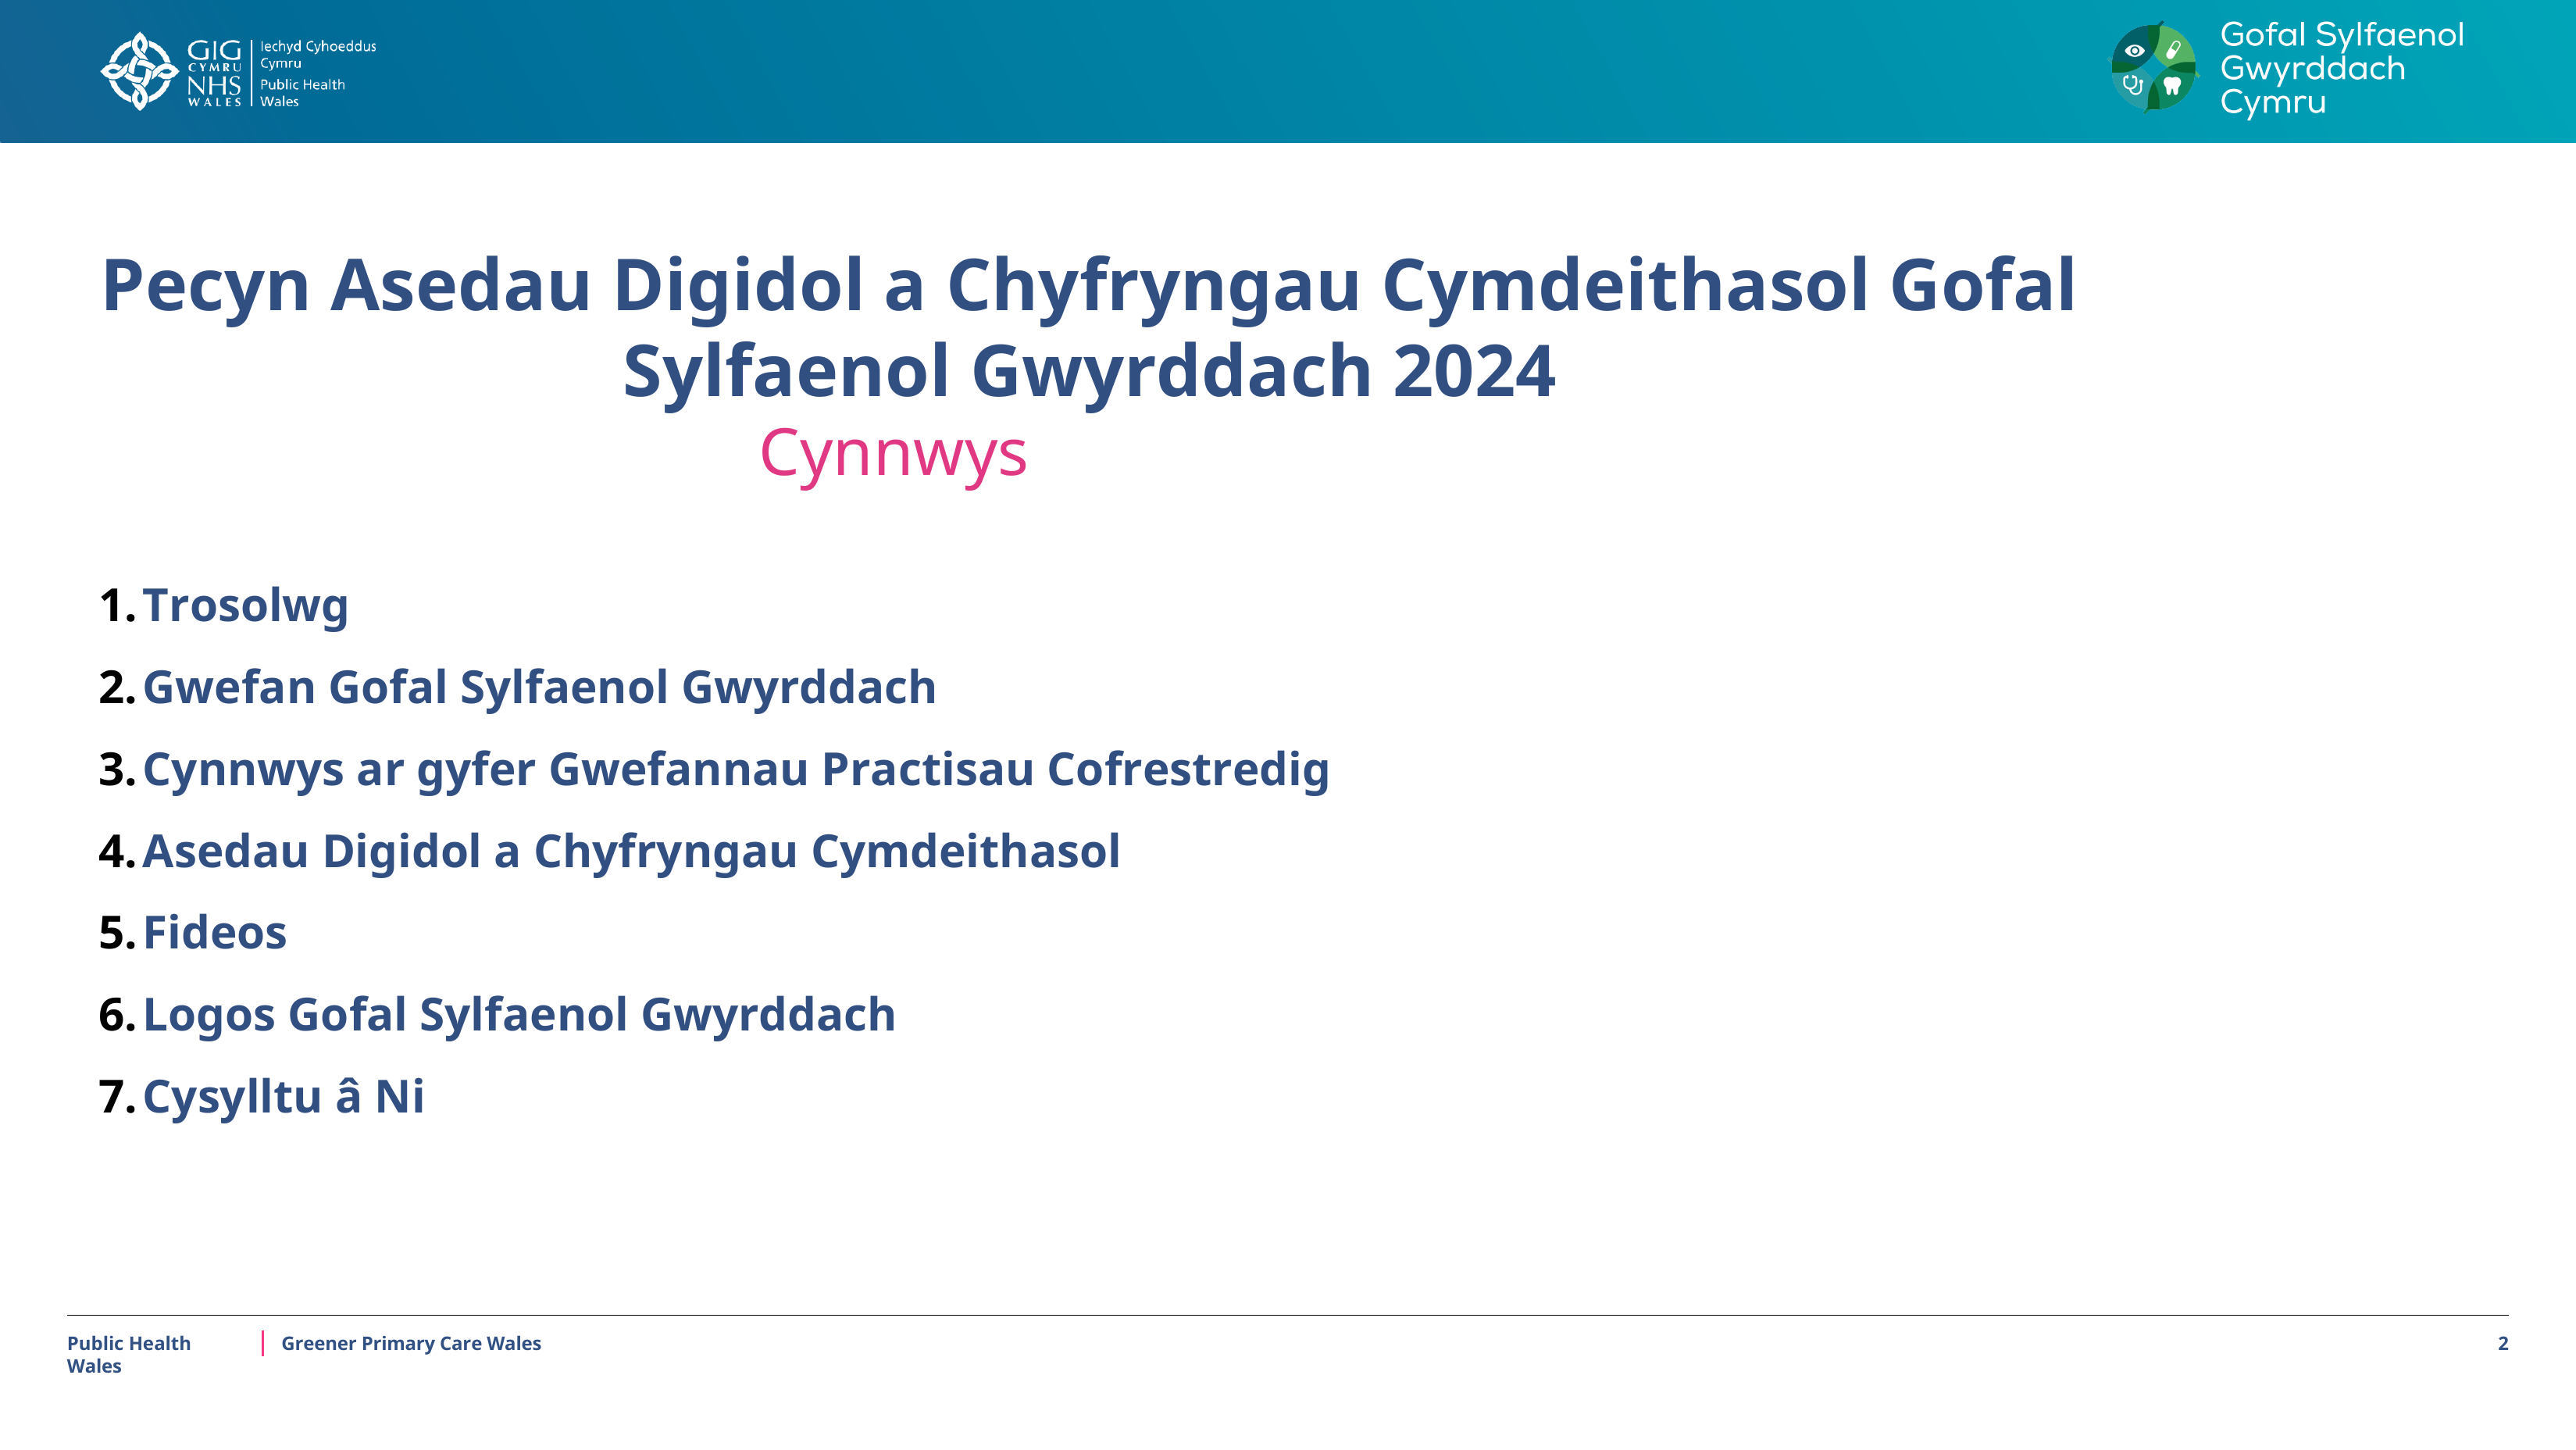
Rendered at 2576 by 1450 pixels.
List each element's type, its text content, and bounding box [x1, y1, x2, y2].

title Pecyn Asedau Digidol a Chyfryngau Cymdeithasol Gofal Sylfaenol Gwyrddach 2024 Cynnwys [98, 237, 2235, 491]
list Trosolwg Gwefan Gofal Sylfaenol Gwyrddach Cynnwys ar gyfer Gwefannau Practisau Cofrestredig Asedau Digidol a Chyfryngau Cymdeithasol Fideos Logos Gofal Sylfaenol Gwyrddach Cysylltu â Ni [98, 547, 1397, 1184]
text_box [2493, 1331, 2516, 1356]
text_box Public Health Wales [65, 1331, 248, 1356]
picture [2053, 0, 2516, 168]
text_box Greener Primary Care Wales [280, 1331, 558, 1355]
